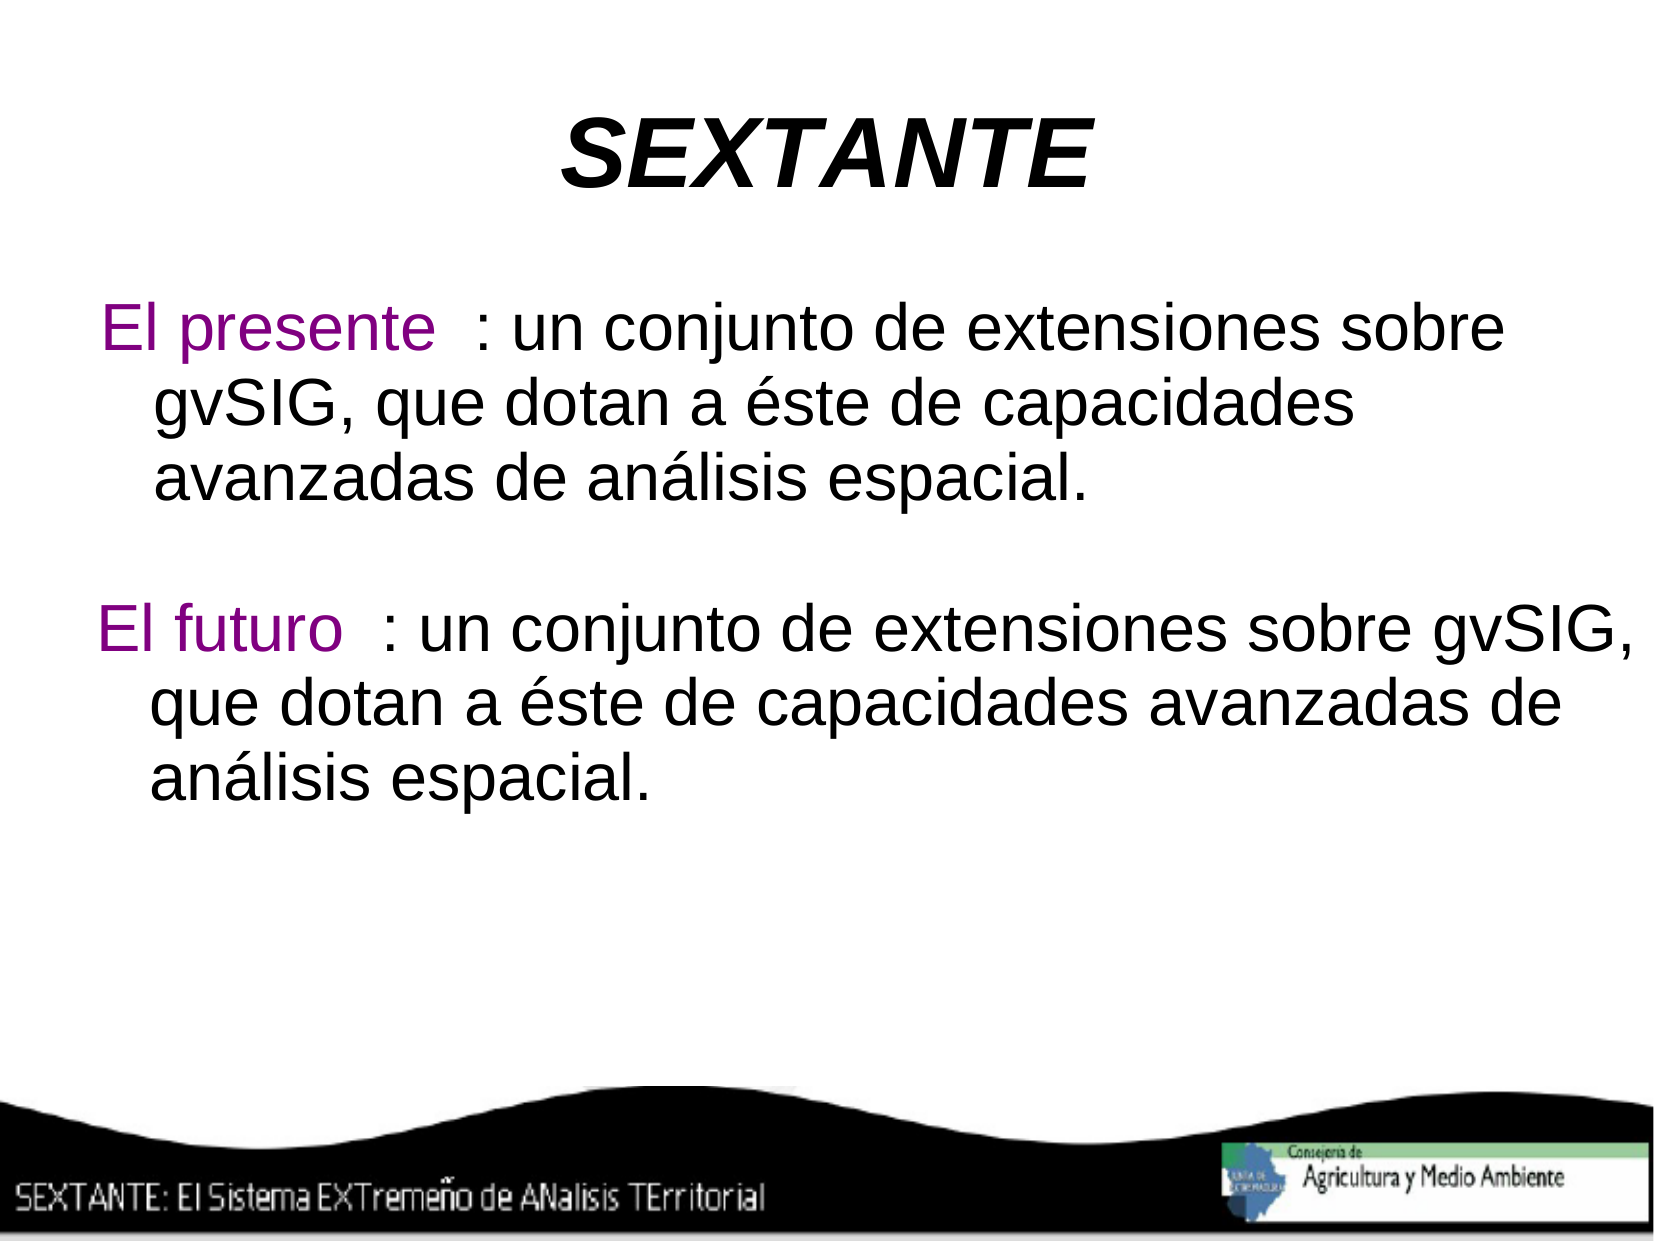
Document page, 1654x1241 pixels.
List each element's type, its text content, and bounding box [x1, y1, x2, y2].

picture [0, 1086, 1654, 1241]
title SEXTANTE [82, 49, 1571, 257]
list El presente : un conjunto de extensiones sobre gvSIG, que dotan a éste de capacidades avanzadas de análisis espacial. [82, 290, 1571, 532]
text_box El futuro : un conjunto de extensiones sobre gvSIG, que dotan a éste de capacidades avanzadas de análisis espacial. [78, 590, 1654, 815]
